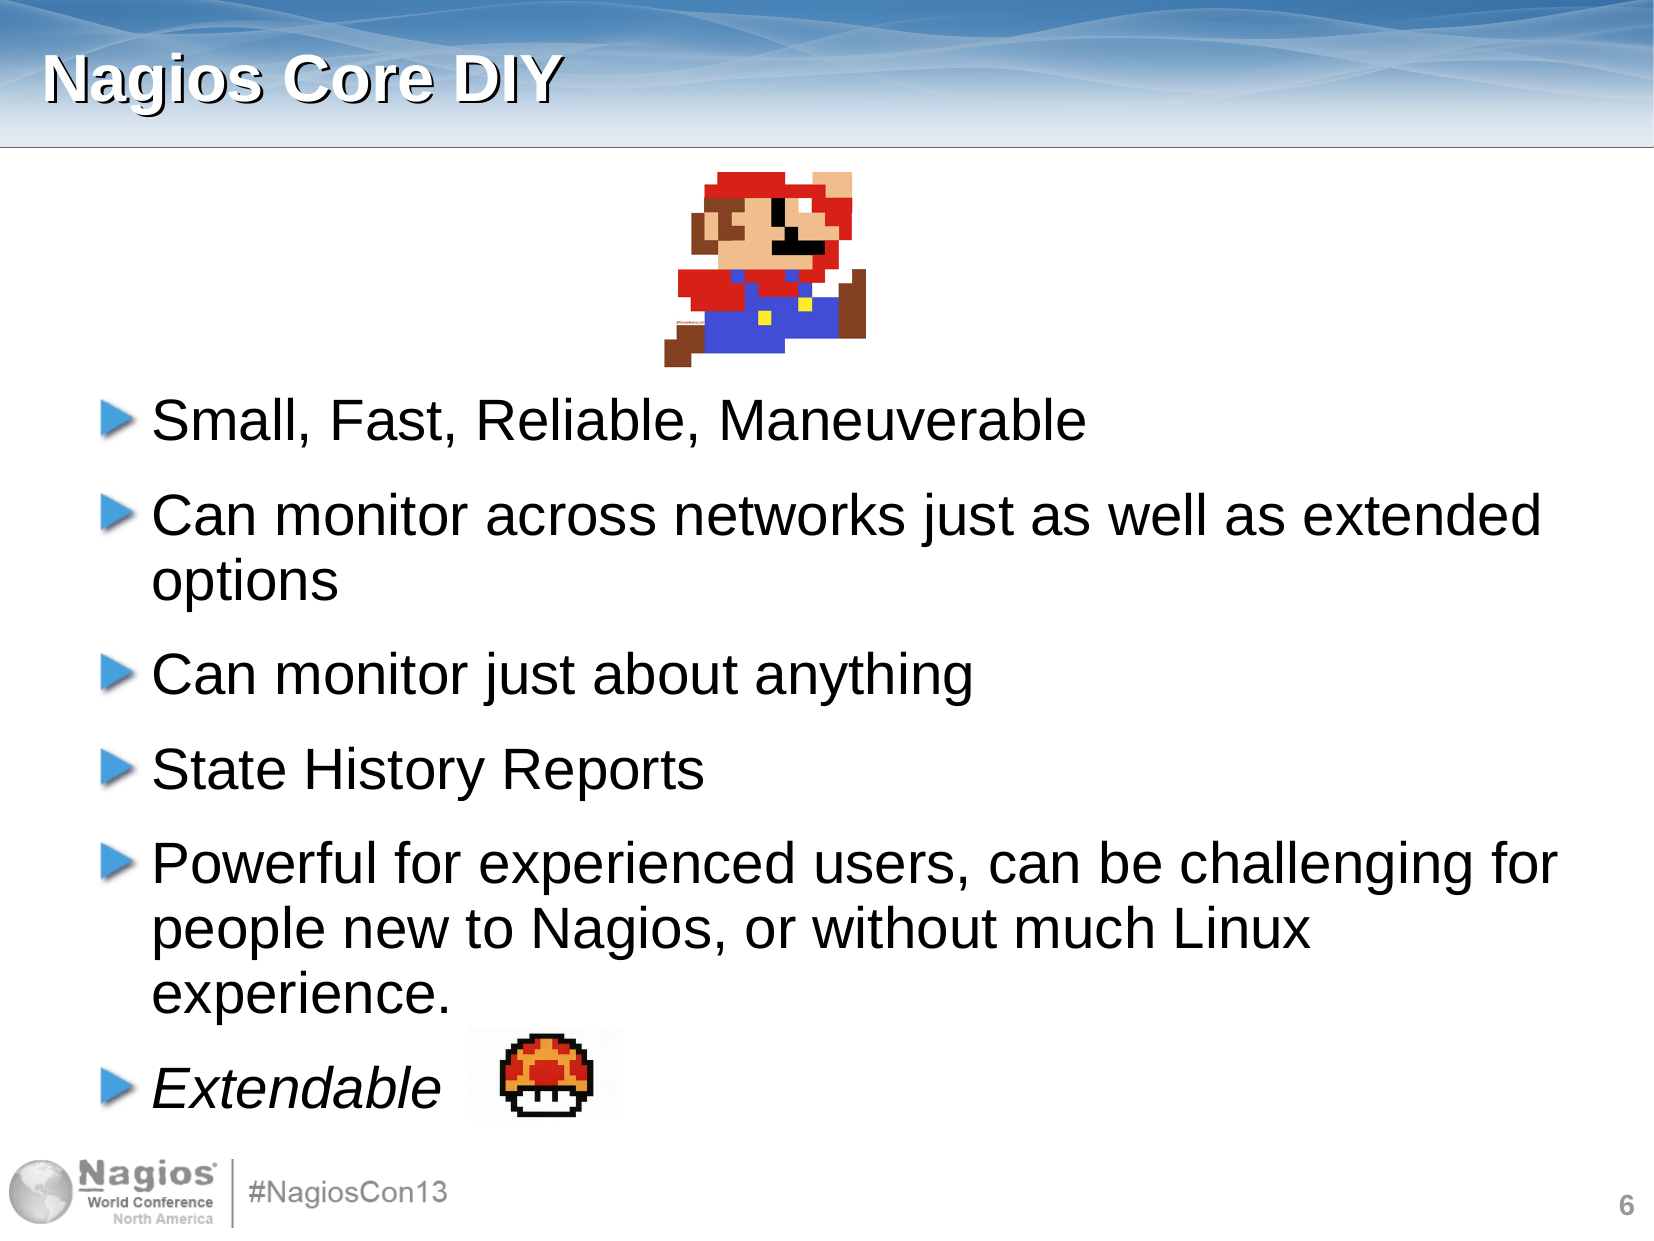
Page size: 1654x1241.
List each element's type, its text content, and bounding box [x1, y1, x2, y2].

picture [663, 172, 866, 368]
picture [468, 1028, 624, 1121]
picture [0, 0, 1654, 147]
picture [9, 1159, 453, 1228]
list Small, Fast, Reliable, Maneuverable Can monitor across networks just as well as extended options Can monitor just about anything State History Reports Powerful for experienced users, can be challenging for people new to Nagios, or without much Linux experience. Extendable [80, 283, 1569, 1121]
title Nagios Core DIY [41, 29, 1248, 127]
